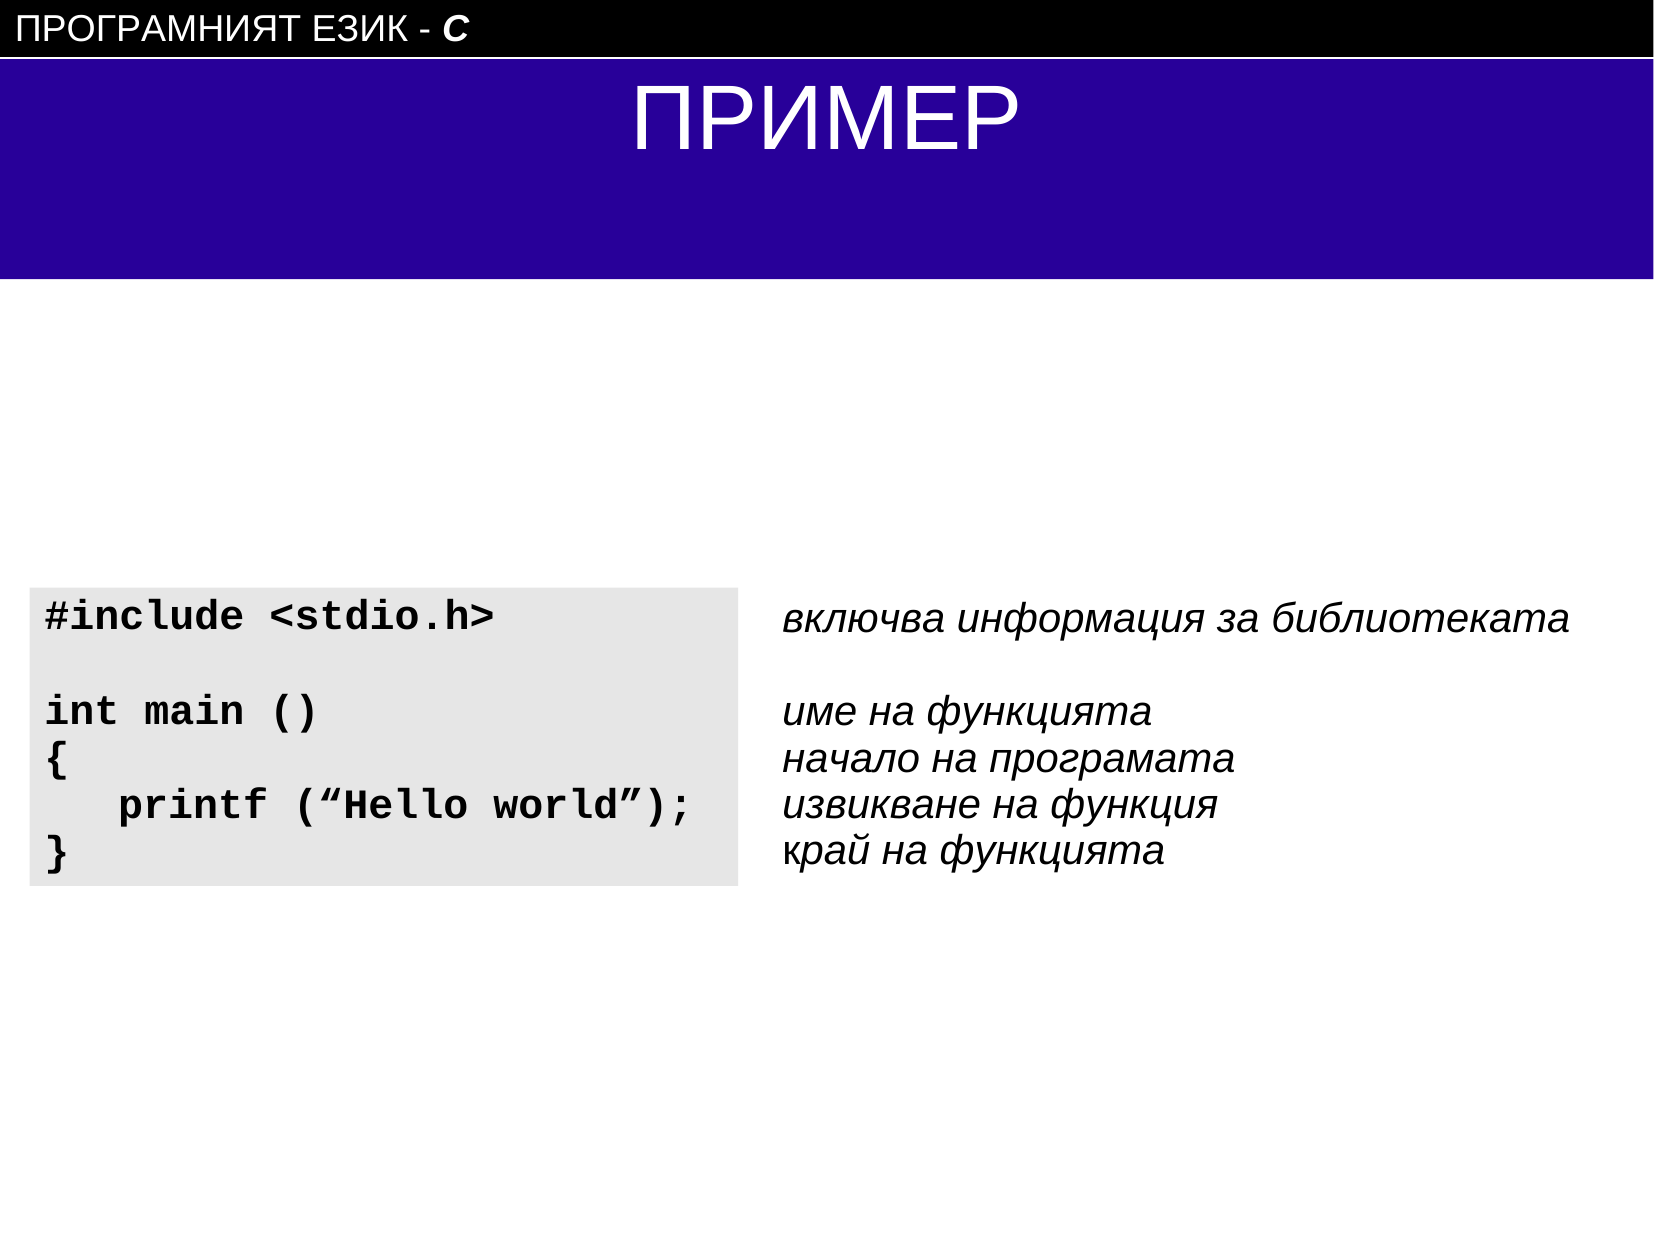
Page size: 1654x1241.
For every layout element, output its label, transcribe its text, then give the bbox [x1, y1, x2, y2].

text_box ПРОГРАМНИЯT ЕЗИК - С [0, 0, 1654, 57]
text_box ПРИМЕР [0, 59, 1654, 280]
text_box включва информация за библиотеката име на функцията начало на програмата извикване на функция край на функцията [767, 587, 1625, 882]
text_box #include <stdio.h> int main () { printf (“Hello world”); } [29, 587, 739, 886]
